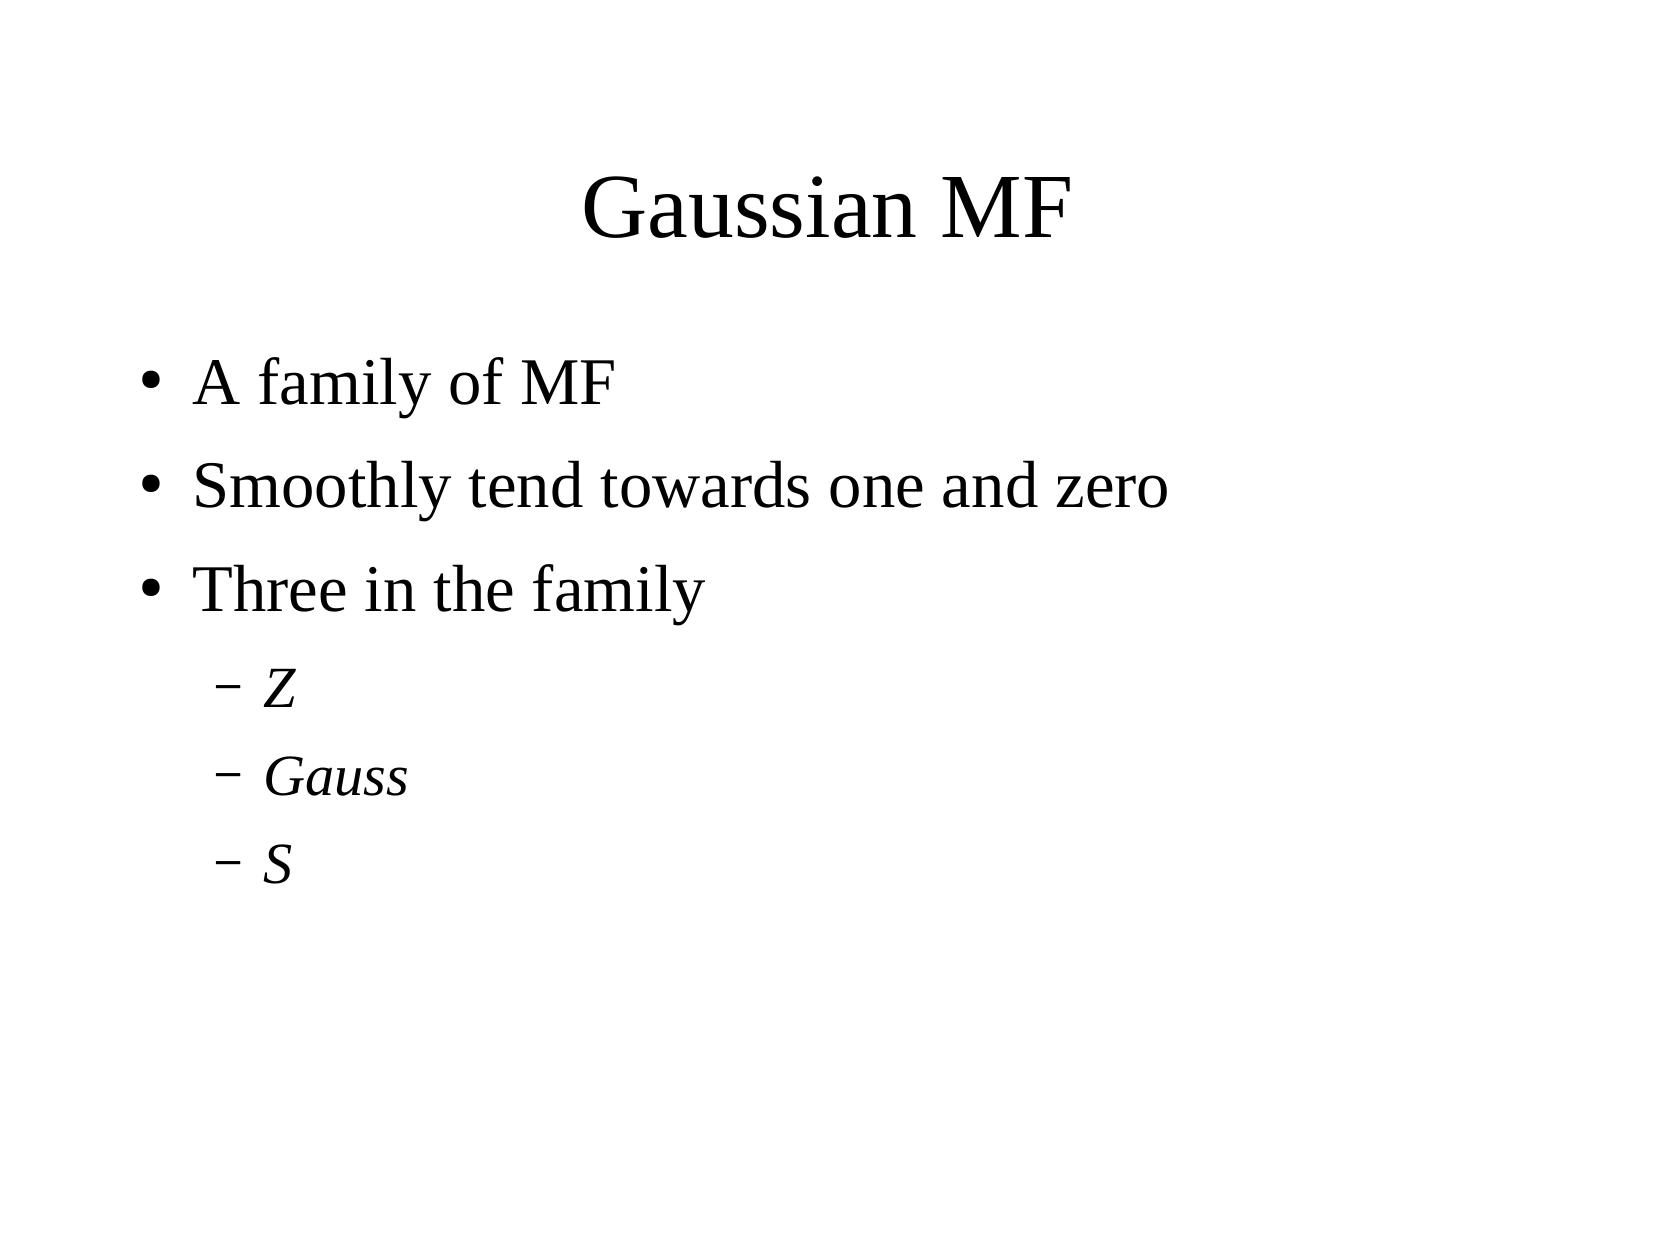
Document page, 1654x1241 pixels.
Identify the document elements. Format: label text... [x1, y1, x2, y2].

title Gaussian MF [121, 102, 1534, 311]
list A family of MF Smoothly tend towards one and zero Three in the family Z Gauss S [121, 344, 1534, 1127]
